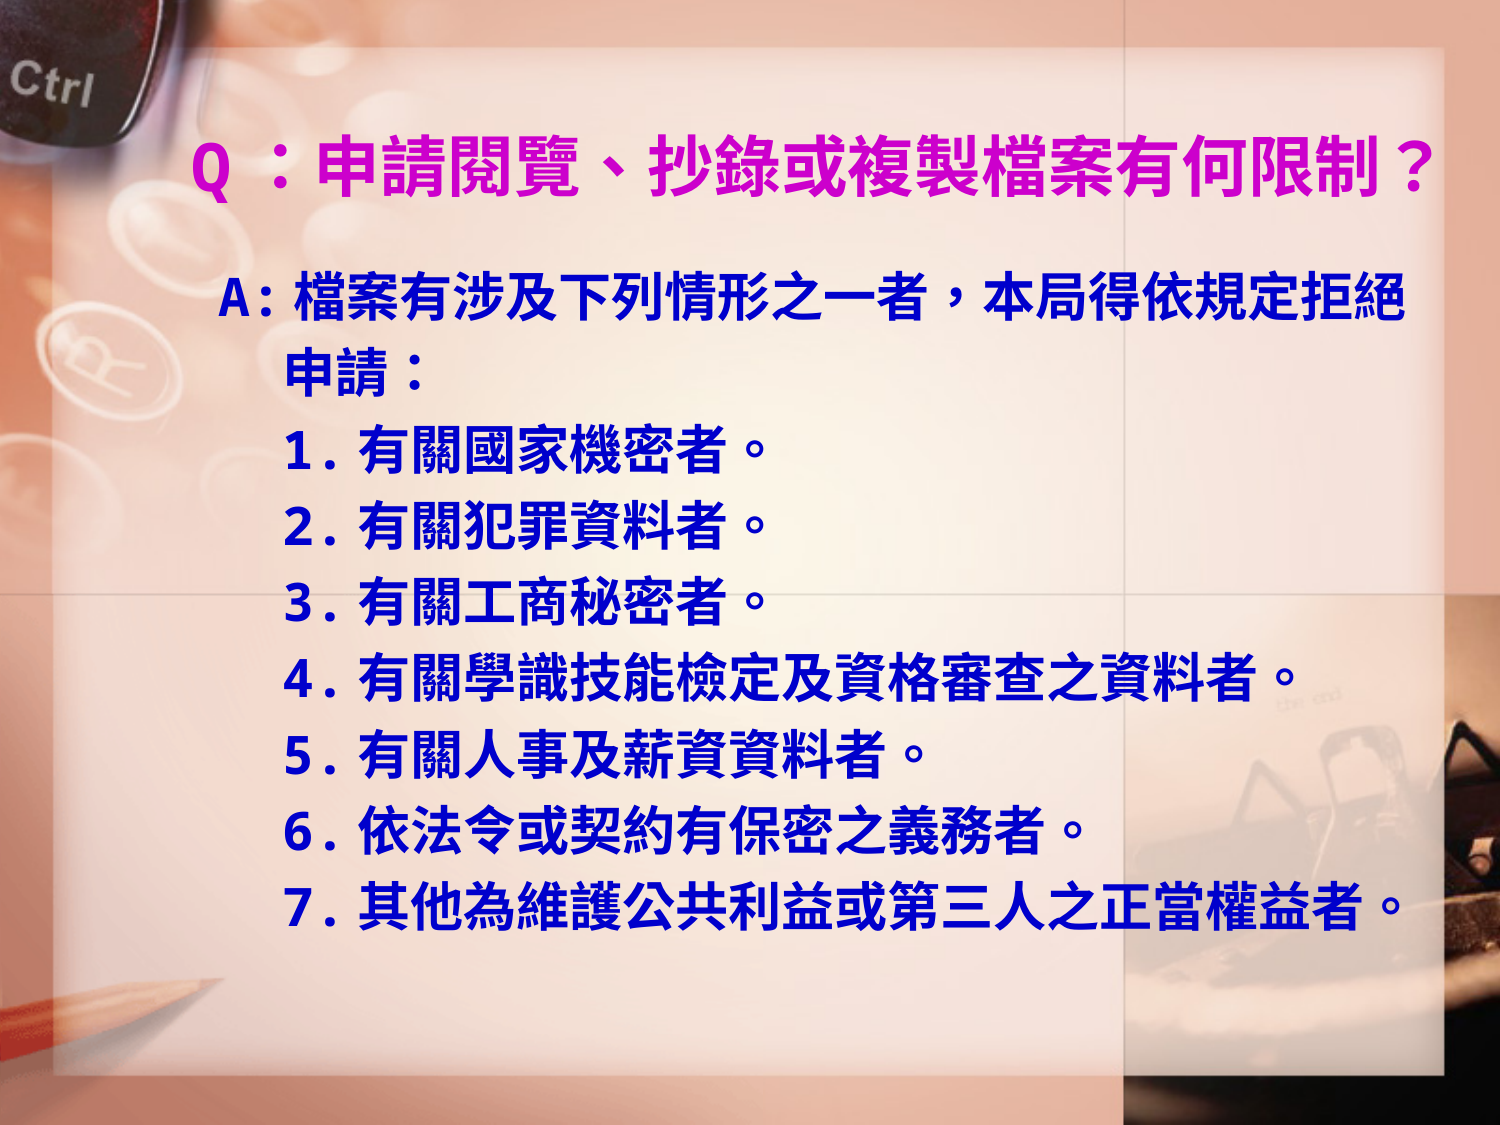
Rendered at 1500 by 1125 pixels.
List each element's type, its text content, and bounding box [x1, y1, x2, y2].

title Q：申請閱覽、抄錄或複製檔案有何限制？ [176, 109, 1466, 213]
list A:檔案有涉及下列情形之一者，本局得依規定拒絕 申請： 1.有關國家機密者。 2.有關犯罪資料者。 3.有關工商秘密者。 4.有關學識技能檢定及資格審查之資料者。 5.有關人事及薪資資料者。 6.依法令或契約有保密之義務者。 7.其他為維護公共利益或第三人之正當權益者。 [112, 243, 1440, 1035]
